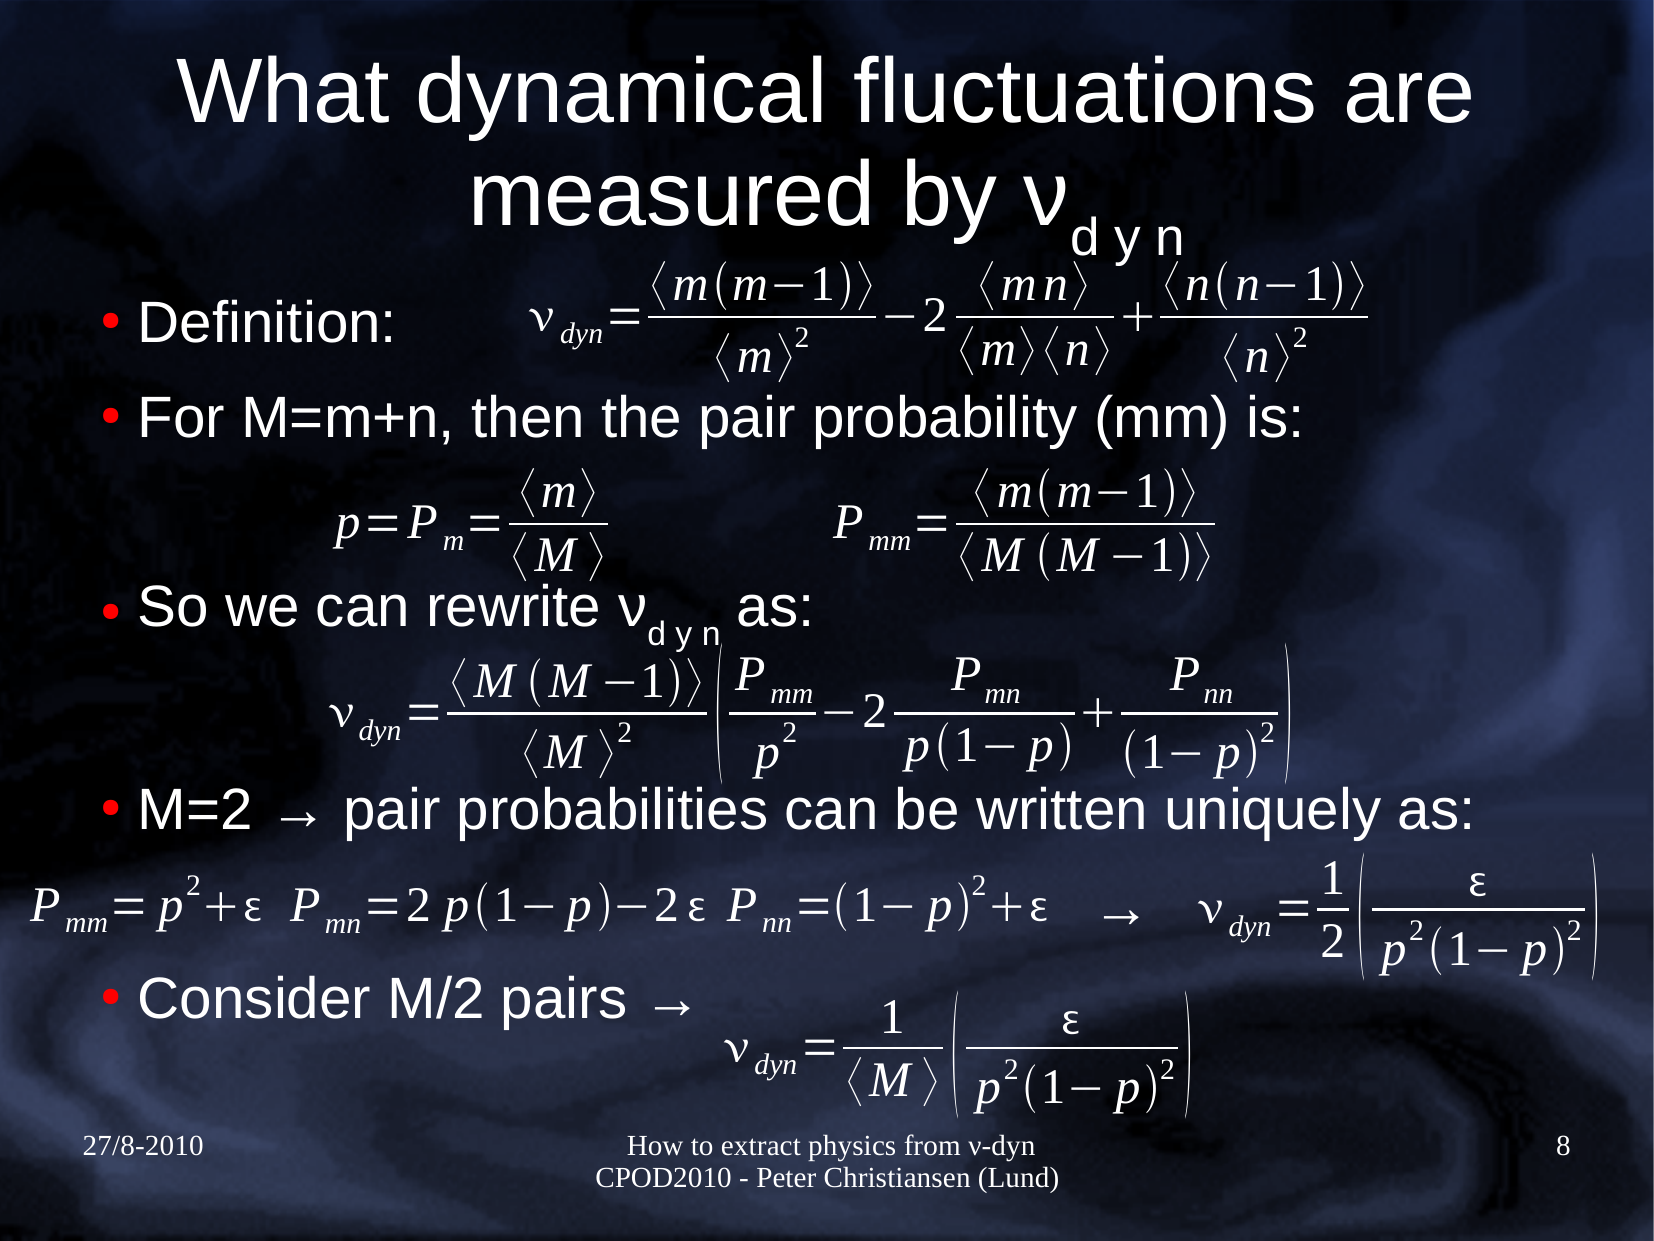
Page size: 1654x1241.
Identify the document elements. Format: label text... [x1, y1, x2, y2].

chart [1191, 850, 1605, 984]
chart [321, 640, 1299, 788]
chart [717, 869, 1058, 940]
chart [280, 876, 715, 940]
chart [20, 869, 273, 940]
chart [321, 463, 617, 585]
chart [717, 988, 1199, 1123]
picture [0, 0, 1654, 1241]
chart [823, 463, 1224, 585]
title What dynamical fluctuations are measured by νd y n [82, 39, 1571, 267]
chart [522, 256, 1378, 386]
list Definition: For M=m+n, then the pair probability (mm) is: So we can rewrite νd y n as: M=2 → pair probabilities can be written uniquely as: Consider M/2 pairs → [82, 290, 1571, 1109]
text_box → [1036, 874, 1180, 940]
